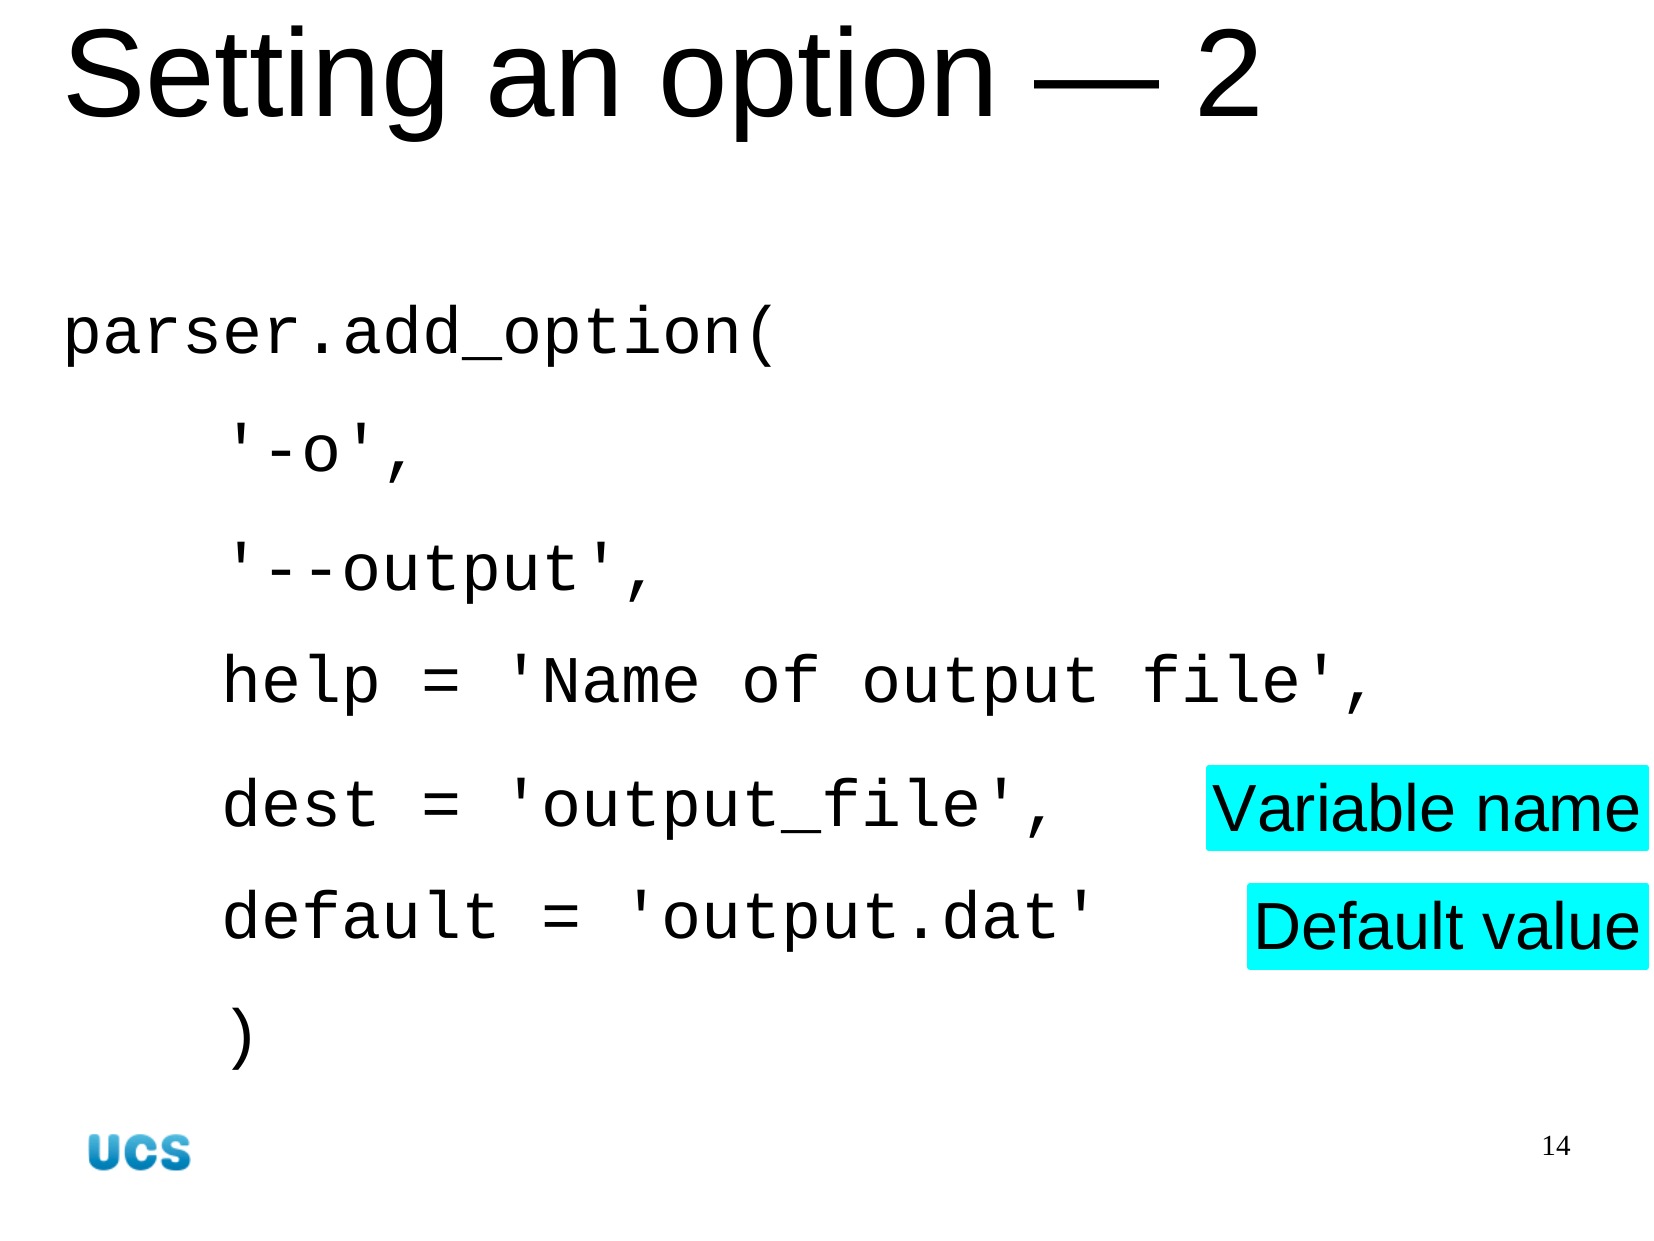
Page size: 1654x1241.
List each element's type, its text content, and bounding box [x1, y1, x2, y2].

text_box ) [218, 998, 265, 1080]
text_box Setting an option ― 2 [59, 0, 1329, 146]
text_box default = 'output.dat' [218, 879, 1105, 962]
picture [88, 1133, 191, 1172]
text_box help = 'Name of output file', [218, 643, 1385, 726]
text_box parser.add_option( [59, 295, 786, 377]
text_box Default value [1250, 885, 1647, 967]
text_box '--output', [218, 531, 665, 613]
text_box Variable name [1209, 767, 1647, 849]
text_box dest = 'output_file', [218, 767, 1065, 850]
text_box '-o', [218, 413, 425, 495]
